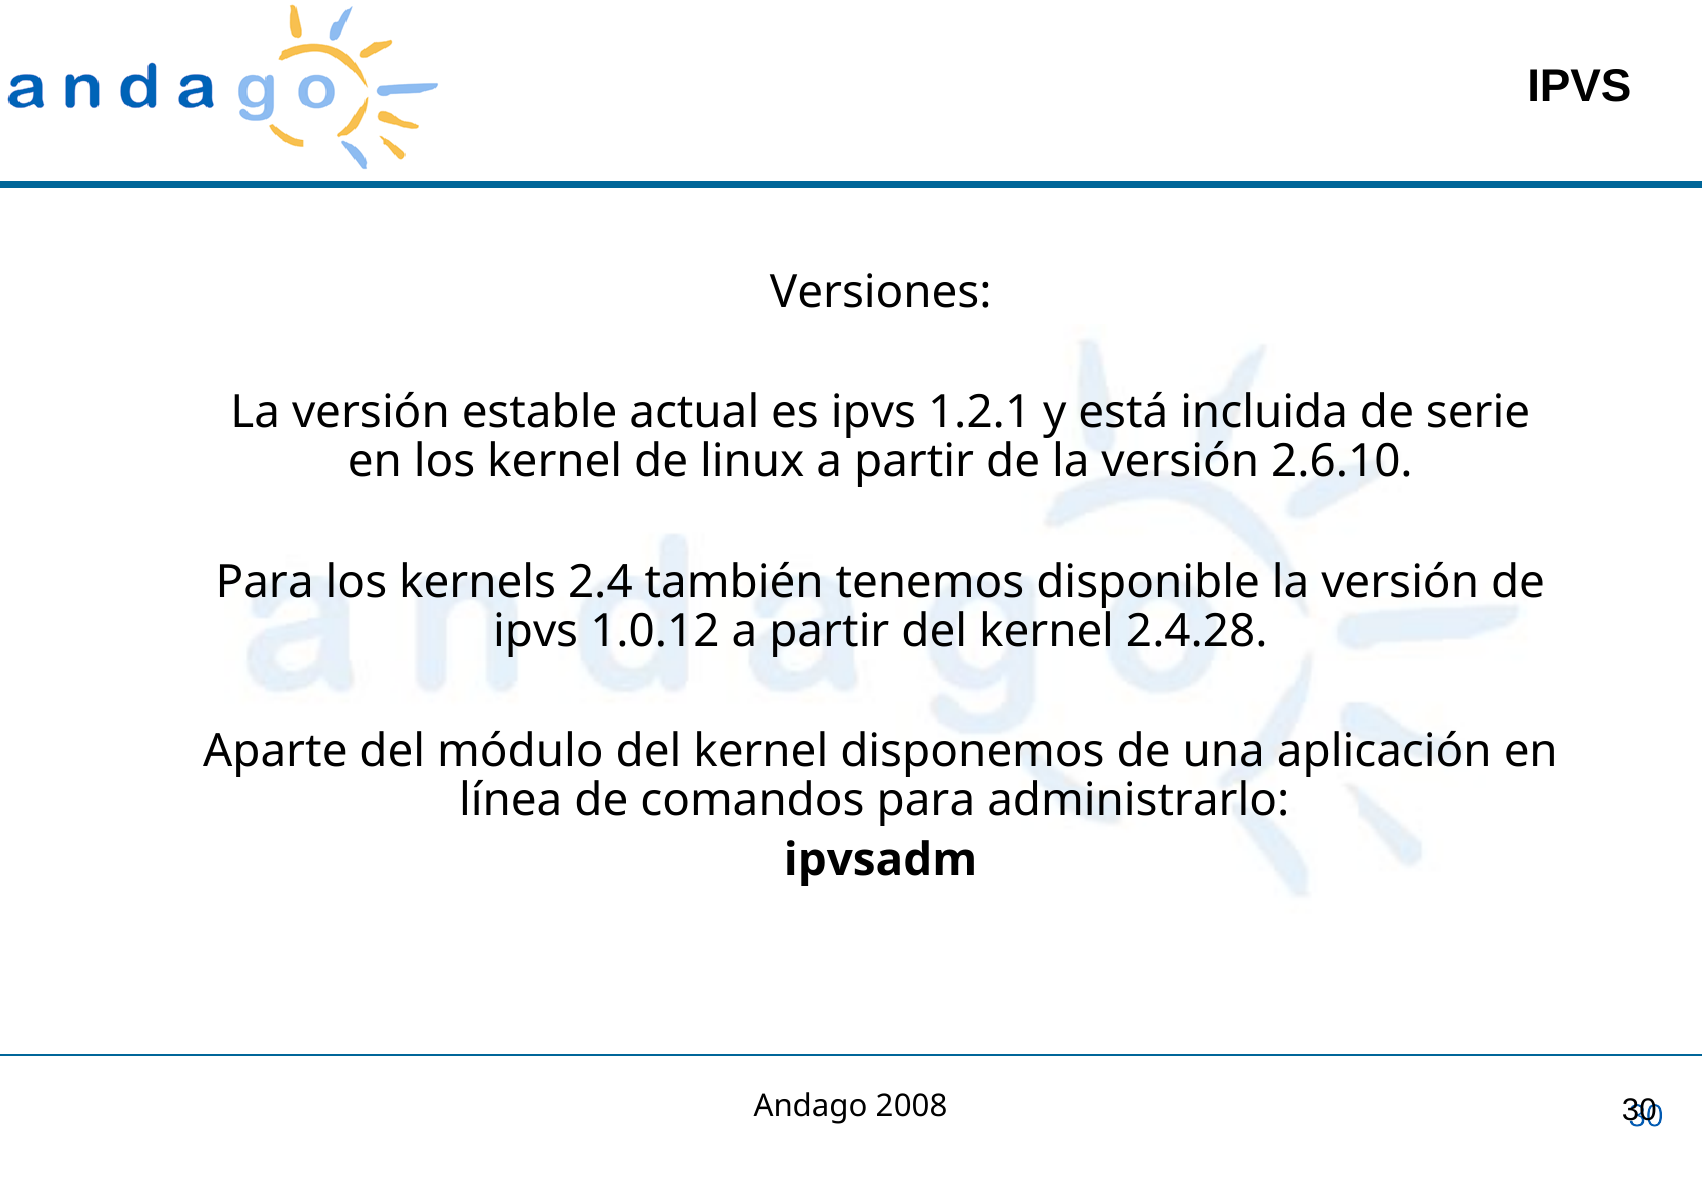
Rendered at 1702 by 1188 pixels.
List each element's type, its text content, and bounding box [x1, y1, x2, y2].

title IPVS [255, 0, 1702, 188]
picture [0, 0, 255, 175]
subtitle Versiones: La versión estable actual es ipvs 1.2.1 y está incluida de serie en los kernel de linux a partir de la versión 2.6.10. Para los kernels 2.4 también tenemos disponible la versión de ipvs 1.0.12 a partir del kernel 2.4.28. Aparte del módulo del kernel disponemos de una aplicación en línea de comandos para administrarlo: ipvsadm [116, 229, 1563, 925]
